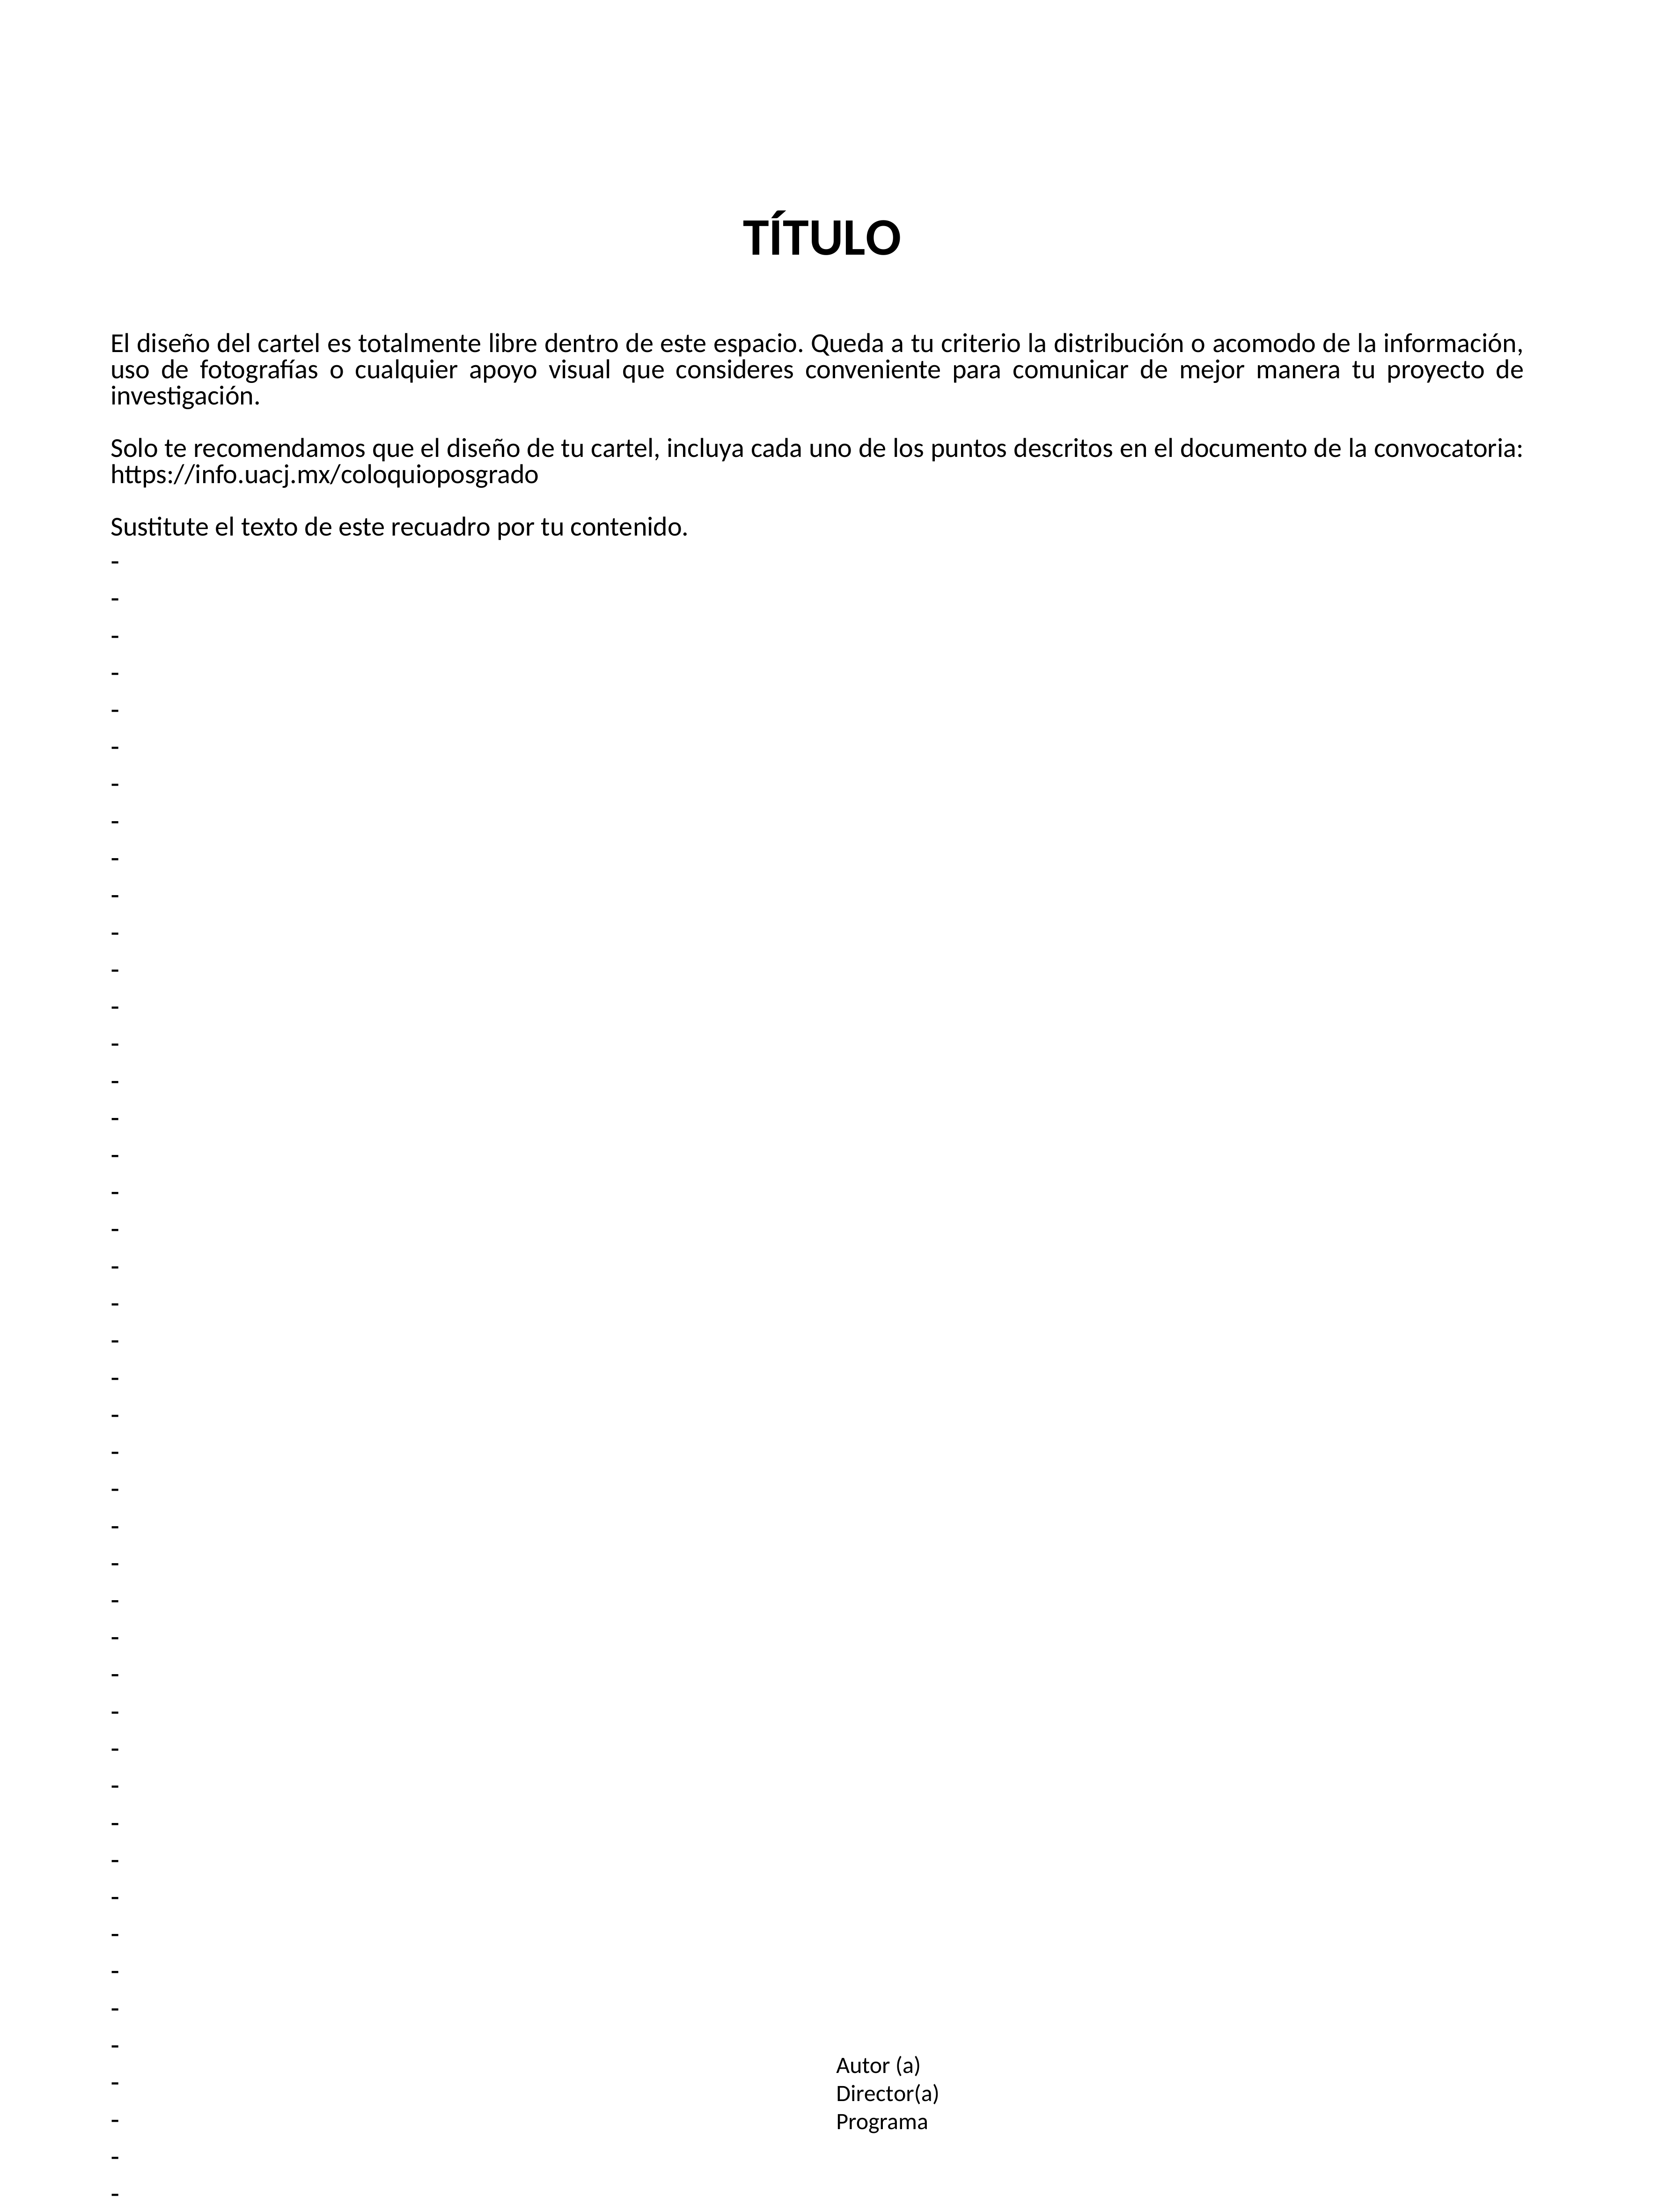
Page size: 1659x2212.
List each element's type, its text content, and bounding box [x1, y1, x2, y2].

text_box TÍTULO [712, 198, 947, 270]
text_box El diseño del cartel es totalmente libre dentro de este espacio. Queda a tu criterio la distribución o acomodo de la información, uso de fotografías o cualquier apoyo visual que consideres conveniente para comunicar de mejor manera tu proyecto de investigación. Solo te recomendamos que el diseño de tu cartel, incluya cada uno de los puntos descritos en el documento de la convocatoria: https://info.uacj.mx/coloquioposgrado Sustitute el texto de este recuadro por tu contenido. Dudas o mayores informes: 656 688 21 00, ext. 2996 ernesto.cortes@uacj.mx [103, 327, 1549, 2030]
text_box Autor (a) Director(a) Programa [829, 2046, 1465, 2139]
